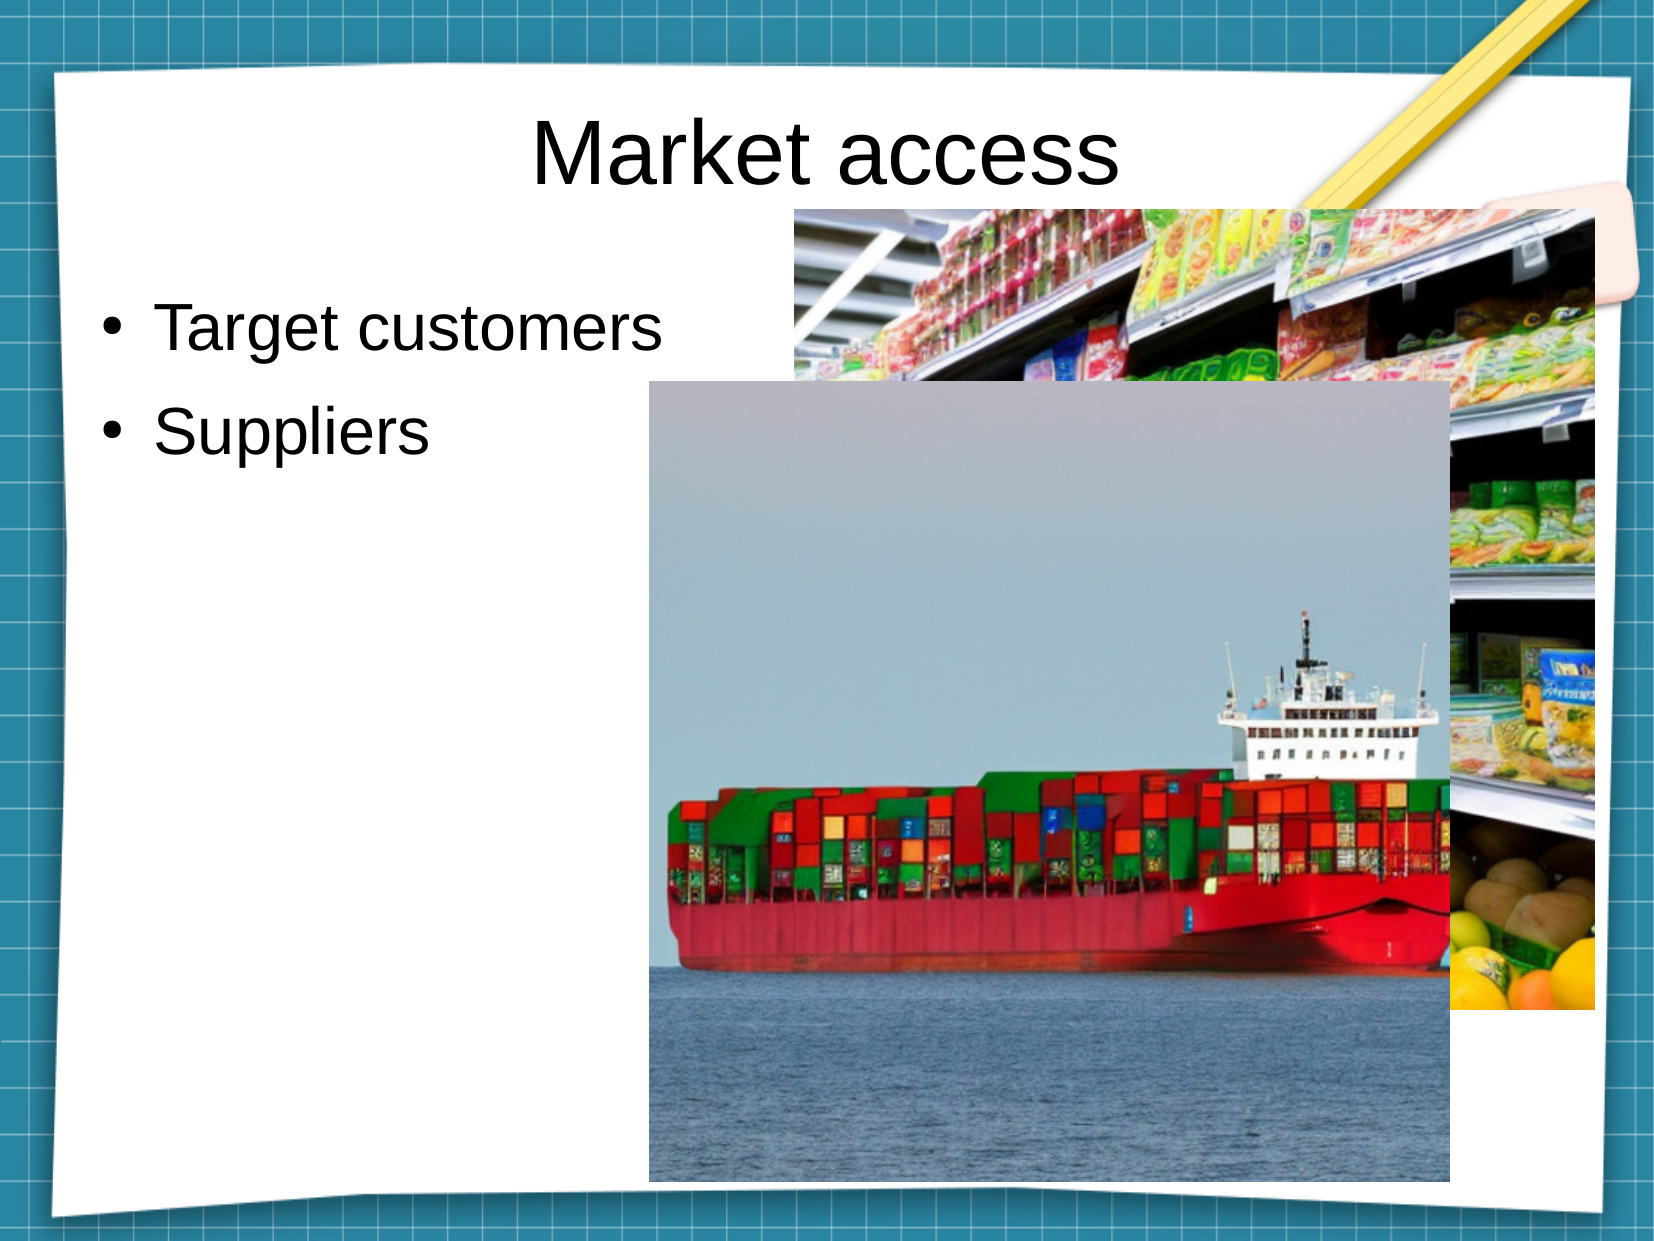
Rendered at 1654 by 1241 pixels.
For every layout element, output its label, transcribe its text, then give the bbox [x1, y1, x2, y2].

picture [0, 0, 1654, 1241]
title Market access [82, 49, 1571, 257]
list Target customers Suppliers [82, 290, 794, 1010]
